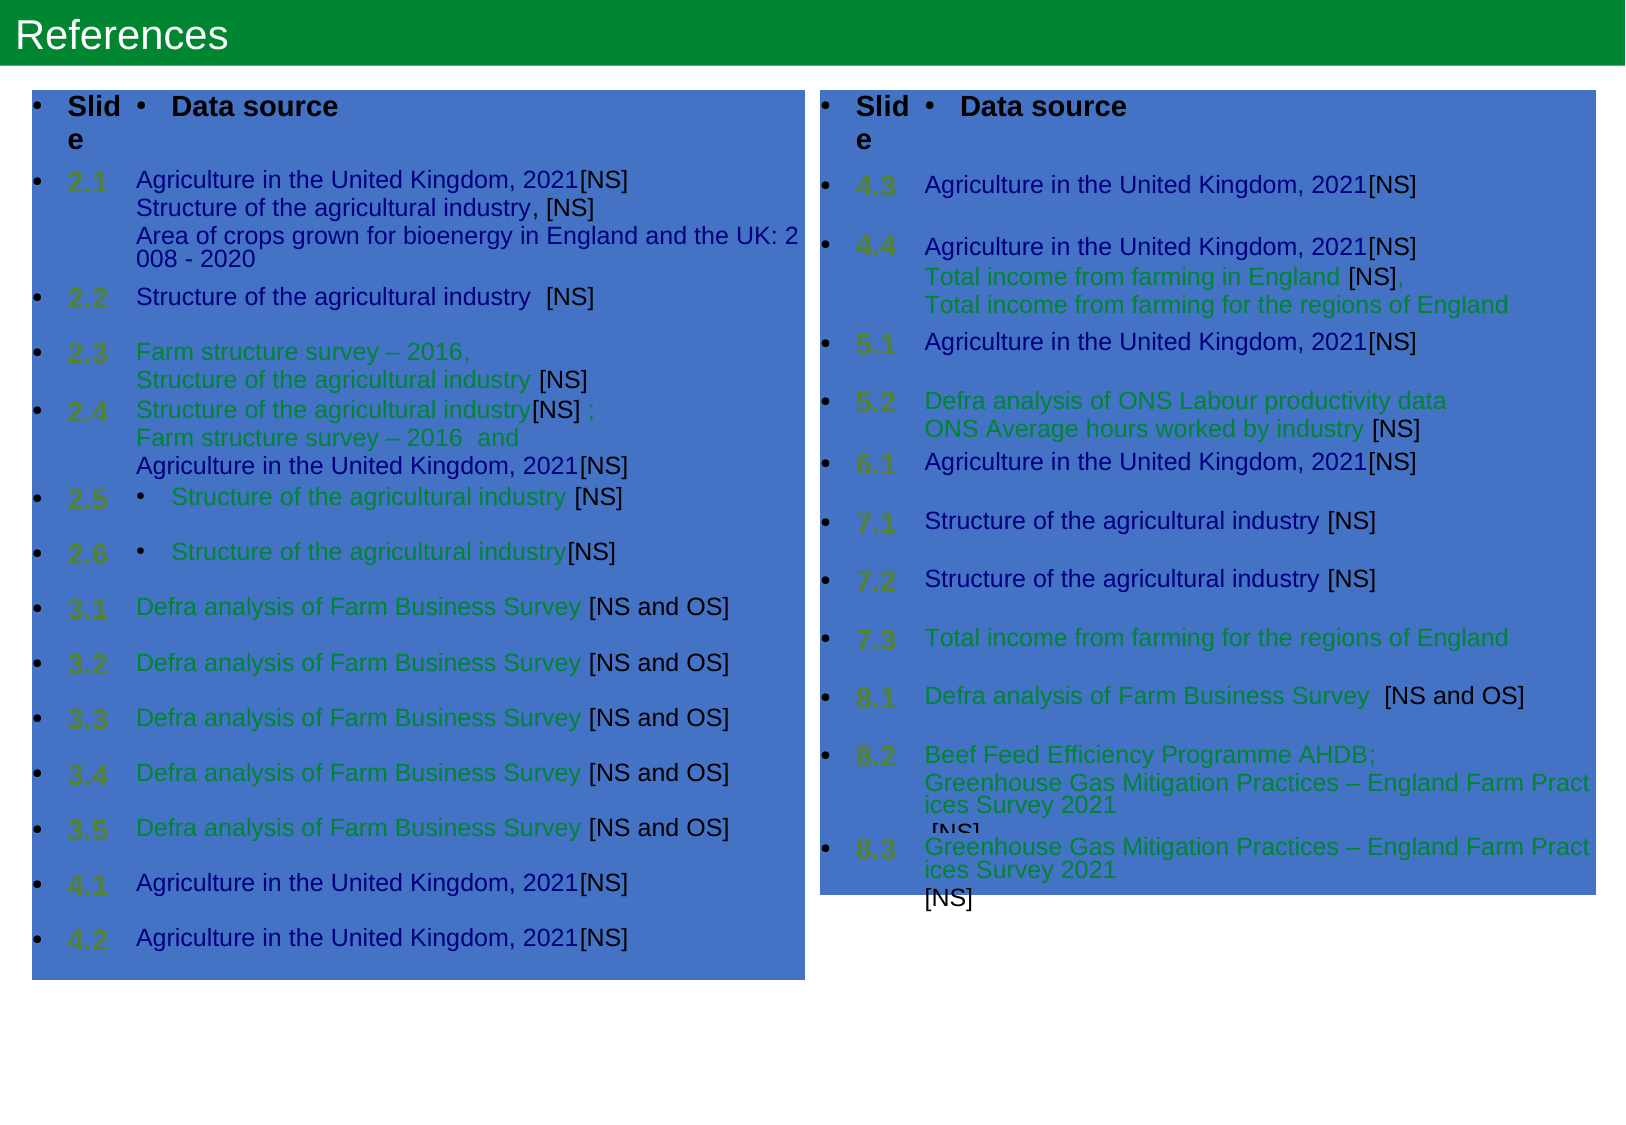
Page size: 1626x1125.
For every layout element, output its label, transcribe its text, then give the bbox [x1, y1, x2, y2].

table_cell Structure of the agricultural industry [NS] [136, 483, 805, 538]
table_cell Agriculture in the United Kingdom, 2021 [NS] [925, 448, 1596, 507]
table_cell Total income from farming for the regions of England [925, 624, 1596, 682]
table_cell 3.4 [32, 759, 136, 814]
table_cell 2.4 [32, 396, 136, 483]
table_cell Defra analysis of Farm Business Survey [NS and OS] [136, 593, 805, 648]
table_cell 3.1 [32, 593, 136, 648]
text_box References [0, 0, 1625, 66]
table_cell 3.2 [32, 648, 136, 703]
table_cell Defra analysis of Farm Business Survey [NS and OS] [136, 759, 805, 814]
table_cell Structure of the agricultural industry [NS] [925, 565, 1596, 624]
table_cell 2.6 [32, 538, 136, 593]
table_cell 2.1 [32, 166, 136, 282]
table_cell 4.1 [32, 869, 136, 924]
table_cell 2.5 [32, 483, 136, 538]
table_cell Greenhouse Gas Mitigation Practices – England Farm Practices Survey 2021[NS] [925, 833, 1596, 895]
table_cell Agriculture in the United Kingdom, 2021 [NS] [136, 924, 805, 980]
table_cell Defra analysis of Farm Business Survey [NS and OS] [925, 682, 1596, 740]
table_cell Structure of the agricultural industry[NS] [136, 538, 805, 593]
table_cell Defra analysis of Farm Business Survey [NS and OS] [136, 648, 805, 703]
table_cell Agriculture in the United Kingdom, 2021 [NS] Total income from farming in England [NS], Total income from farming for the regions of England [925, 229, 1596, 328]
table_header Data source [136, 90, 805, 166]
table_cell Agriculture in the United Kingdom, 2021 [NS] [136, 869, 805, 924]
table_cell Agriculture in the United Kingdom, 2021 [NS] [925, 328, 1596, 386]
table_cell 7.3 [820, 624, 925, 682]
table_cell Beef Feed Efficiency Programme AHDB; Greenhouse Gas Mitigation Practices – England Farm Practices Survey 2021 [NS] [925, 740, 1596, 833]
table_cell 2.3 [32, 337, 136, 396]
table_cell 4.4 [820, 229, 925, 328]
table_cell 3.3 [32, 703, 136, 759]
table_header Data source [925, 90, 1596, 170]
table_cell 3.5 [32, 814, 136, 869]
table_cell 8.3 [820, 833, 925, 895]
table_cell Agriculture in the United Kingdom, 2021 [NS] Structure of the agricultural industry, [NS] Area of crops grown for bioenergy in England and the UK: 2008 - 2020 [136, 166, 805, 282]
table_cell Defra analysis of Farm Business Survey [NS and OS] [136, 703, 805, 759]
table_cell 8.2 [820, 740, 925, 833]
table_cell 2.2 [32, 282, 136, 337]
table_cell Farm structure survey – 2016, Structure of the agricultural industry [NS] [136, 337, 805, 396]
table_cell 5.1 [820, 328, 925, 386]
table_cell Defra analysis of ONS Labour productivity data ONS Average hours worked by industry [NS] [925, 386, 1596, 448]
table_cell Structure of the agricultural industry[NS] ; Farm structure survey – 2016 and Agriculture in the United Kingdom, 2021 [NS] [136, 396, 805, 483]
table_header Slide [820, 90, 925, 170]
table_cell 4.3 [820, 170, 925, 229]
table_header Slide [32, 90, 136, 166]
table_cell 7.1 [820, 507, 925, 565]
table_cell 8.1 [820, 682, 925, 740]
table_cell Structure of the agricultural industry [NS] [136, 282, 805, 337]
table_cell 7.2 [820, 565, 925, 624]
table_cell Agriculture in the United Kingdom, 2021 [NS] [925, 170, 1596, 229]
table_cell Defra analysis of Farm Business Survey [NS and OS] [136, 814, 805, 869]
table_cell 4.2 [32, 924, 136, 980]
table_cell 5.2 [820, 386, 925, 448]
table_cell Structure of the agricultural industry [NS] [925, 507, 1596, 565]
table_cell 6.1 [820, 448, 925, 507]
